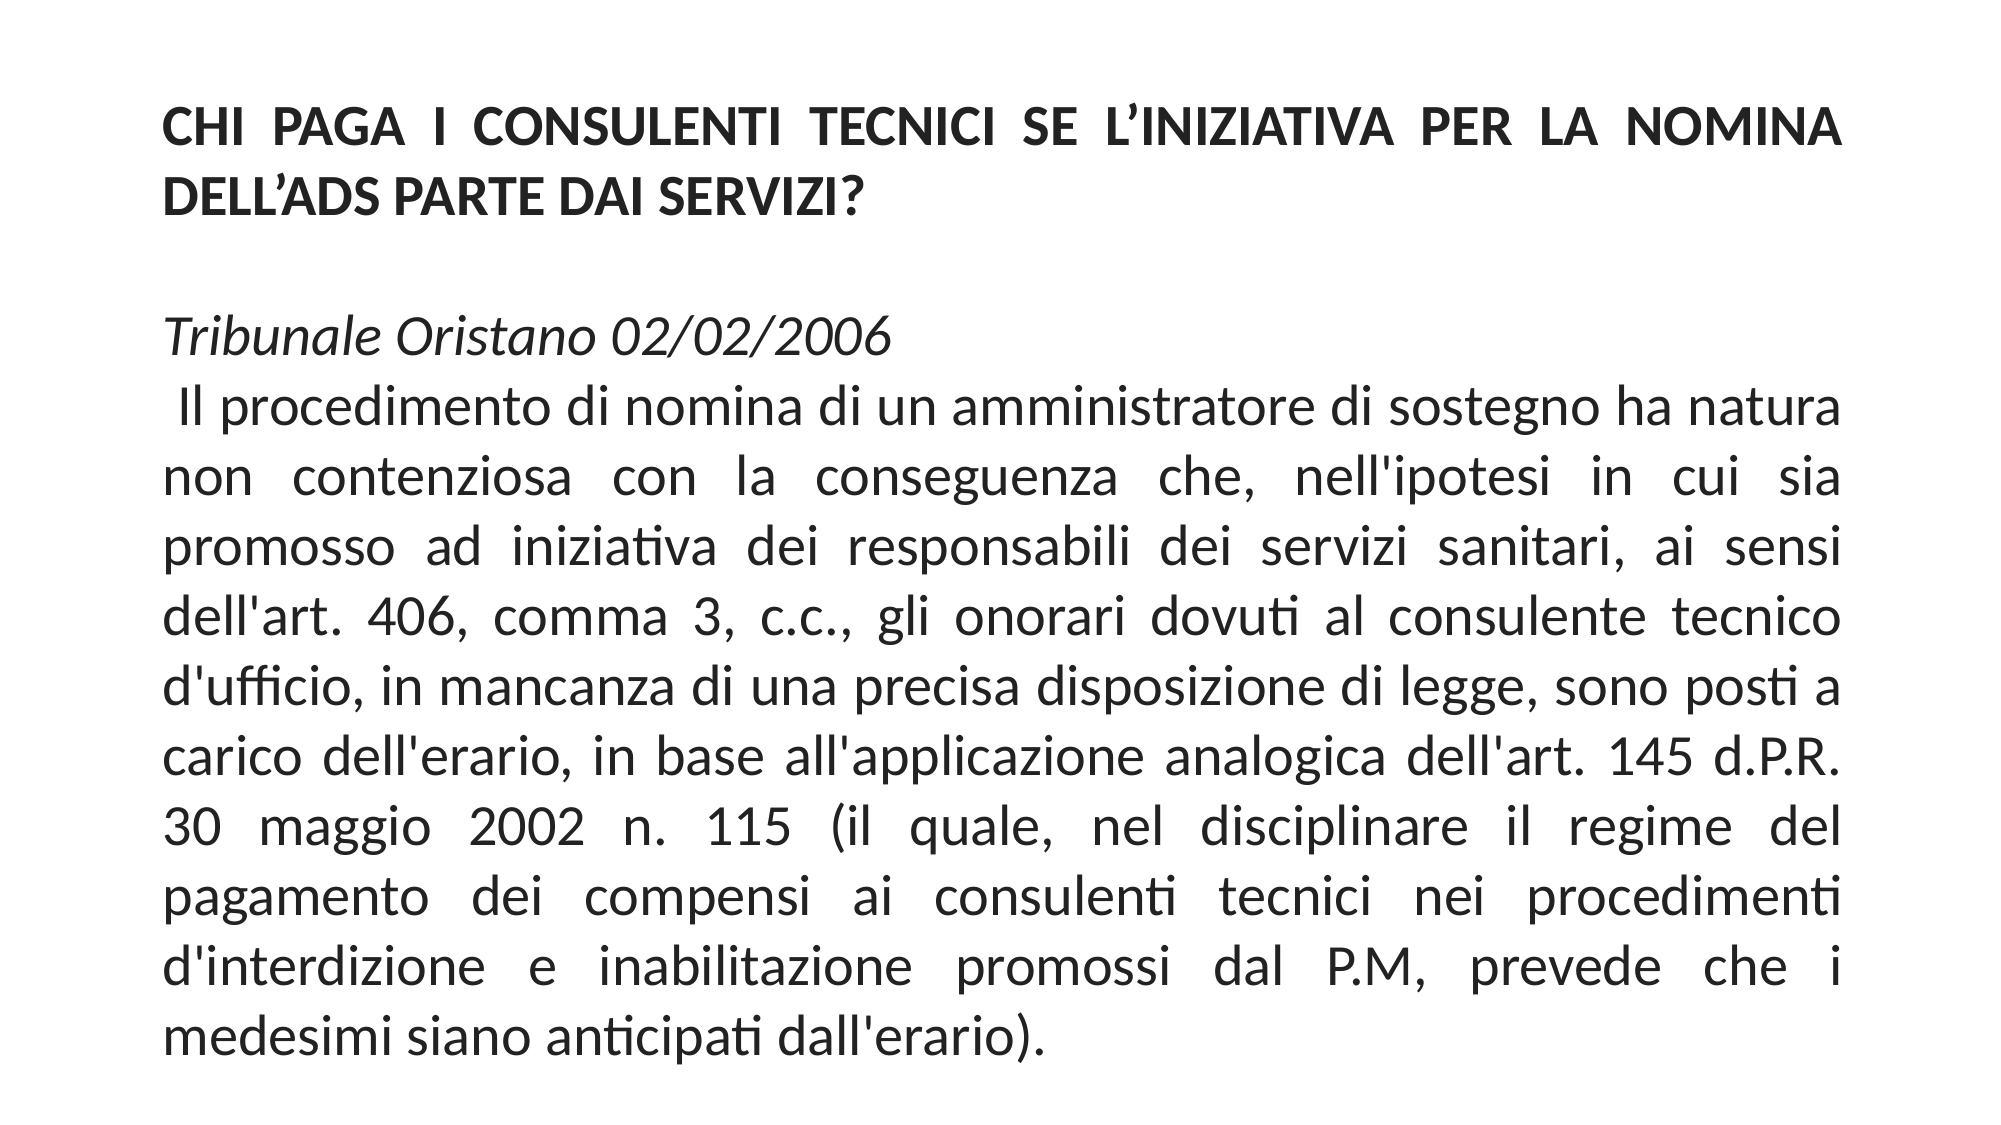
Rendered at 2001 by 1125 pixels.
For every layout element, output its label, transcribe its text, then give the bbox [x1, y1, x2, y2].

text_box CHI PAGA I CONSULENTI TECNICI SE L’INIZIATIVA PER LA NOMINA DELL’ADS PARTE DAI SERVIZI? Tribunale Oristano 02/02/2006 Il procedimento di nomina di un amministratore di sostegno ha natura non contenziosa con la conseguenza che, nell'ipotesi in cui sia promosso ad iniziativa dei responsabili dei servizi sanitari, ai sensi dell'art. 406, comma 3, c.c., gli onorari dovuti al consulente tecnico d'ufficio, in mancanza di una precisa disposizione di legge, sono posti a carico dell'erario, in base all'applicazione analogica dell'art. 145 d.P.R. 30 maggio 2002 n. 115 (il quale, nel disciplinare il regime del pagamento dei compensi ai consulenti tecnici nei procedimenti d'interdizione e inabilitazione promossi dal P.M, prevede che i medesimi siano anticipati dall'erario). [148, 80, 1859, 1075]
